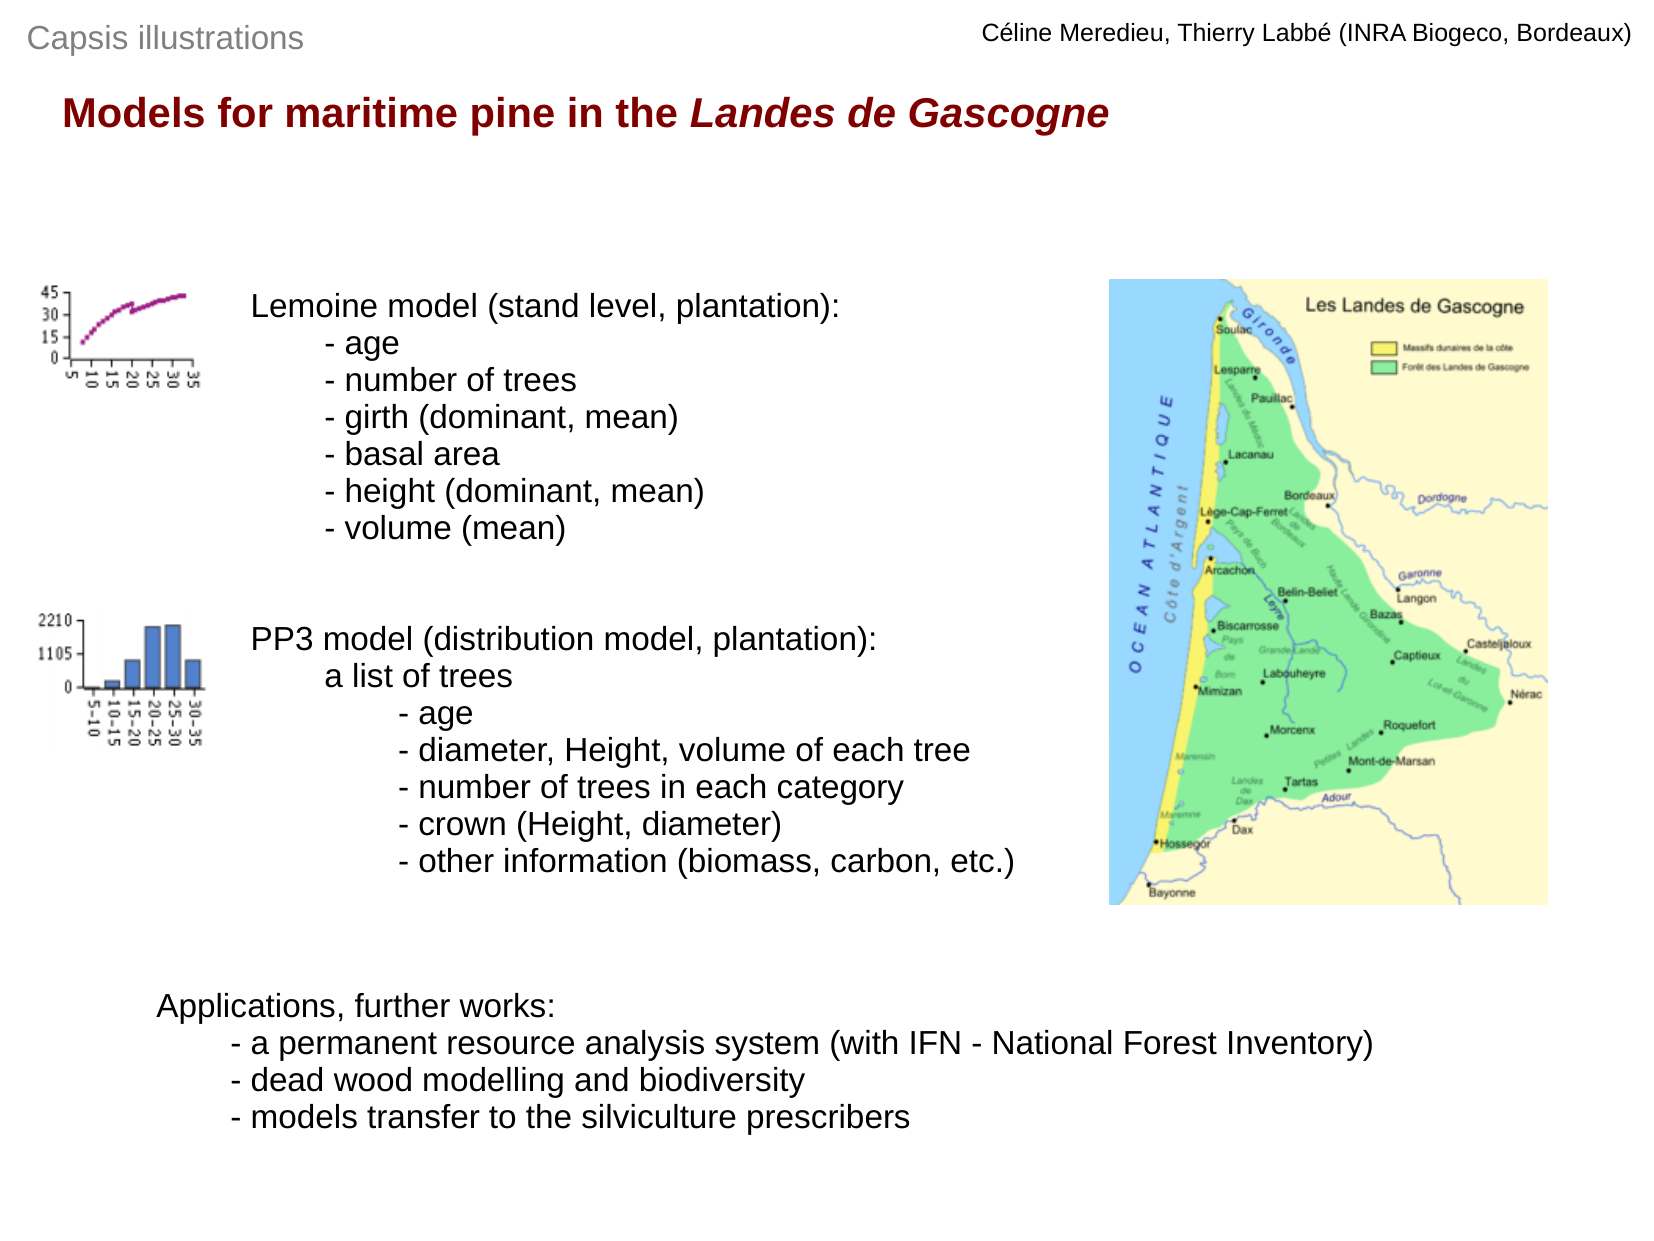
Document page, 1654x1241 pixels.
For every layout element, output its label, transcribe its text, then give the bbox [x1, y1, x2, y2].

text_box Applications, further works: - a permanent resource analysis system (with IFN - National Forest Inventory) - dead wood modelling and biodiversity - models transfer to the silviculture prescribers [141, 980, 1595, 1144]
text_box Models for maritime pine in the Landes de Gascogne [47, 82, 1560, 144]
picture [14, 259, 224, 410]
picture [23, 598, 221, 760]
text_box Capsis illustrations [11, 11, 426, 64]
text_box Céline Meredieu, Thierry Labbé (INRA Biogeco, Bordeaux) [944, 11, 1649, 55]
text_box Lemoine model (stand level, plantation): - age - number of trees - girth (dominant, mean) - basal area - height (dominant, mean) - volume (mean) PP3 model (distribution model, plantation): a list of trees - age - diameter, Height, volume of each tree - number of trees in each category - crown (Height, diameter) - other information (biomass, carbon, etc.) [235, 279, 1109, 888]
picture [1109, 279, 1548, 905]
